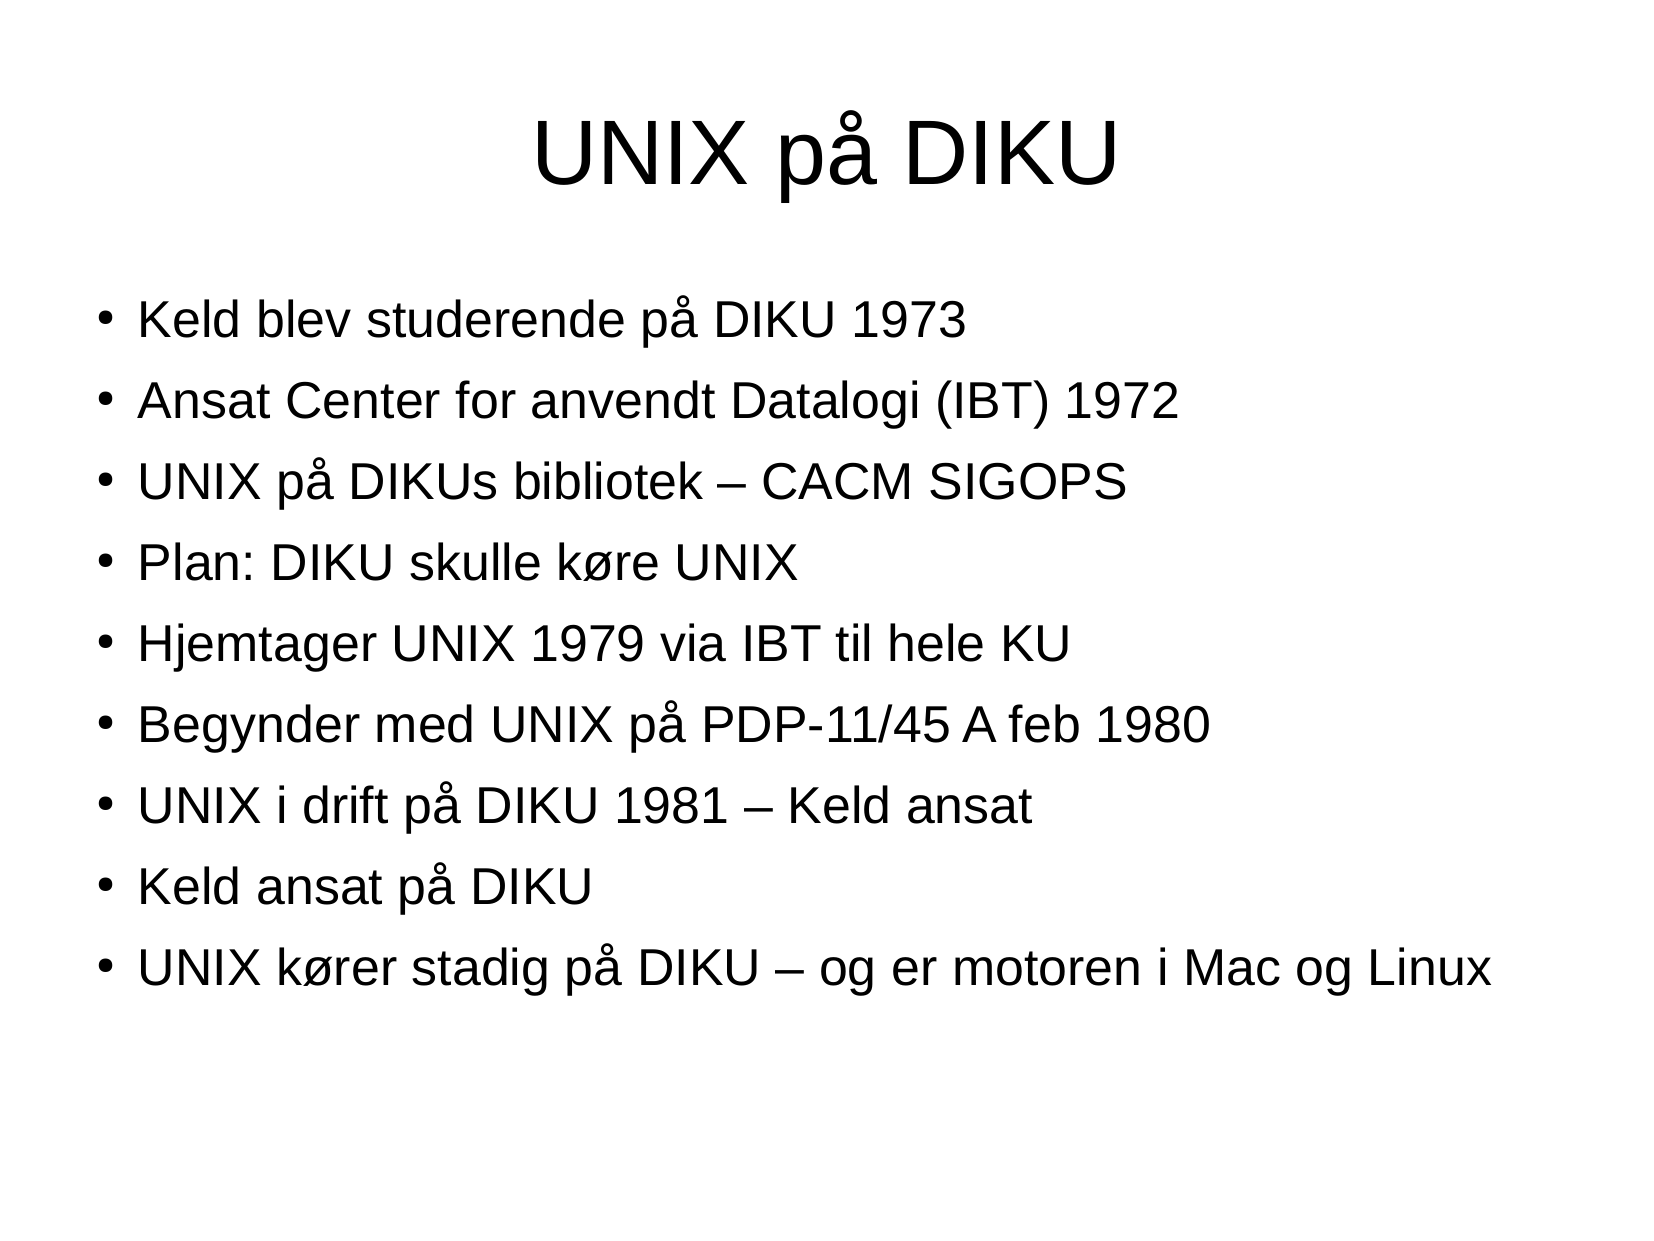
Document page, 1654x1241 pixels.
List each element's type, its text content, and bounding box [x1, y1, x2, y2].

list Keld blev studerende på DIKU 1973 Ansat Center for anvendt Datalogi (IBT) 1972 UNIX på DIKUs bibliotek – CACM SIGOPS Plan: DIKU skulle køre UNIX Hjemtager UNIX 1979 via IBT til hele KU Begynder med UNIX på PDP-11/45 A feb 1980 UNIX i drift på DIKU 1981 – Keld ansat Keld ansat på DIKU UNIX kører stadig på DIKU – og er motoren i Mac og Linux [82, 290, 1538, 1010]
title UNIX på DIKU [82, 49, 1571, 257]
